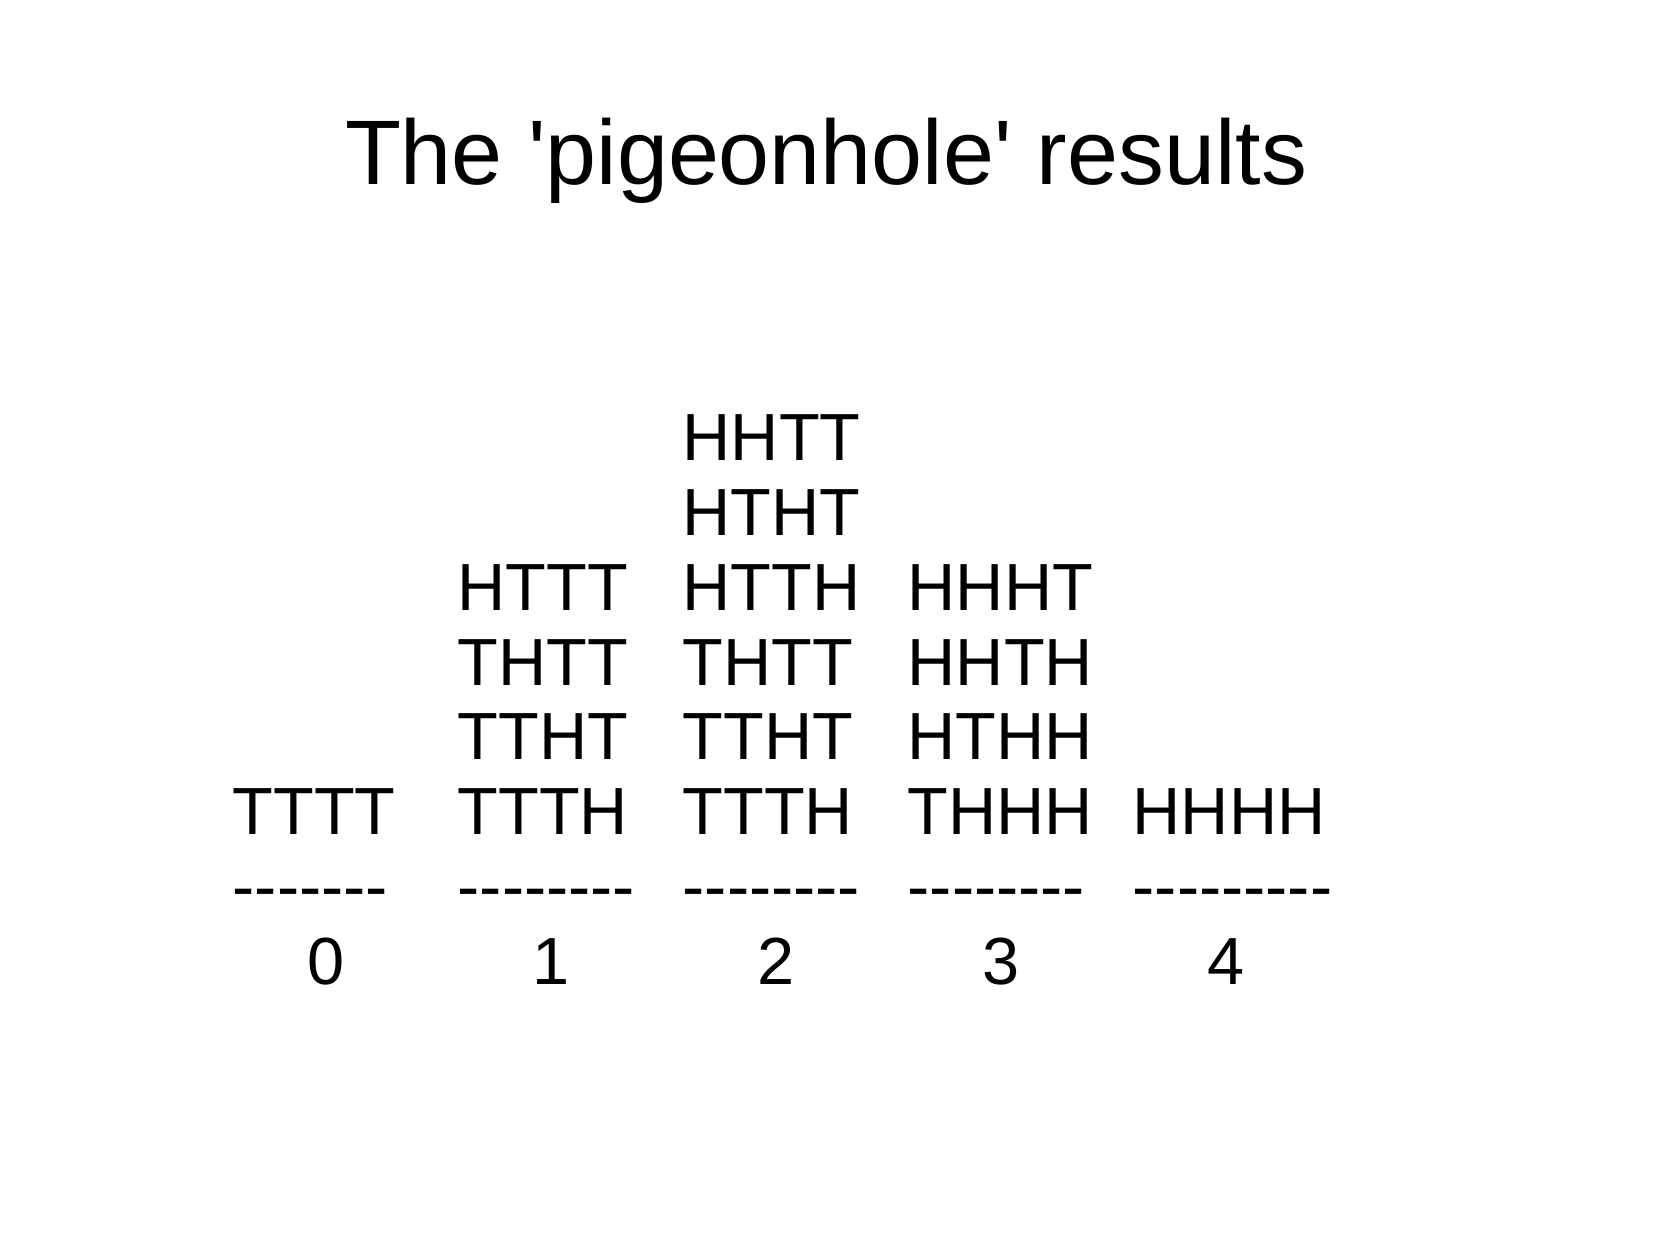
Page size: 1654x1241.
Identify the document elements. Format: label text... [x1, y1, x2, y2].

subtitle HHTT HTHT HTTT HTTH HHHT THTT THTT HHTH TTHT TTHT HTHH TTTT TTTH TTTH THHH HHHH ------- -------- -------- -------- --------- 0 1 2 3 4 [82, 250, 1571, 1149]
title The 'pigeonhole' results [82, 56, 1571, 250]
